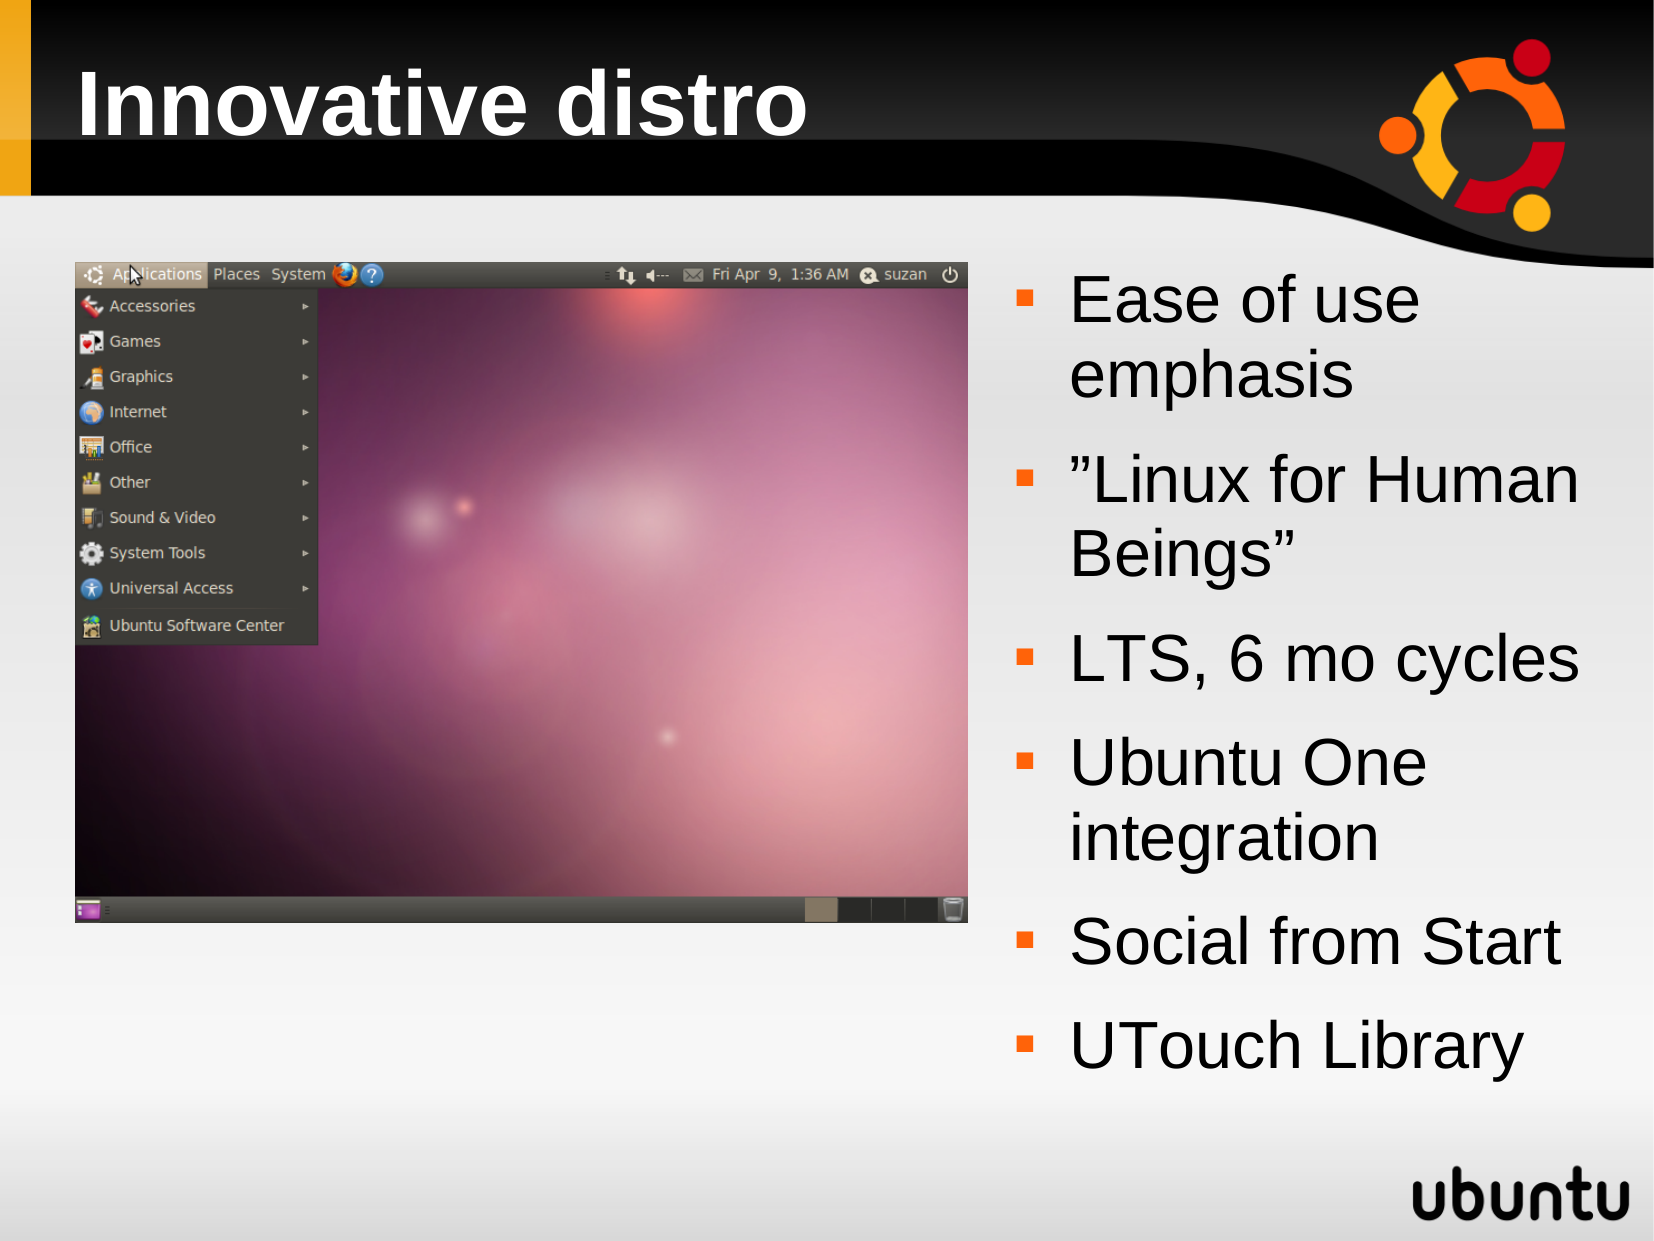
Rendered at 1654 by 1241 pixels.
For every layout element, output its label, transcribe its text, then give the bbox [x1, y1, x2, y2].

picture [0, 0, 1654, 1241]
list Ease of use emphasis ”Linux for Human Beings” LTS, 6 mo cycles Ubuntu One integration Social from Start UTouch Library [998, 262, 1654, 1084]
title Innovative distro [76, 0, 1565, 208]
